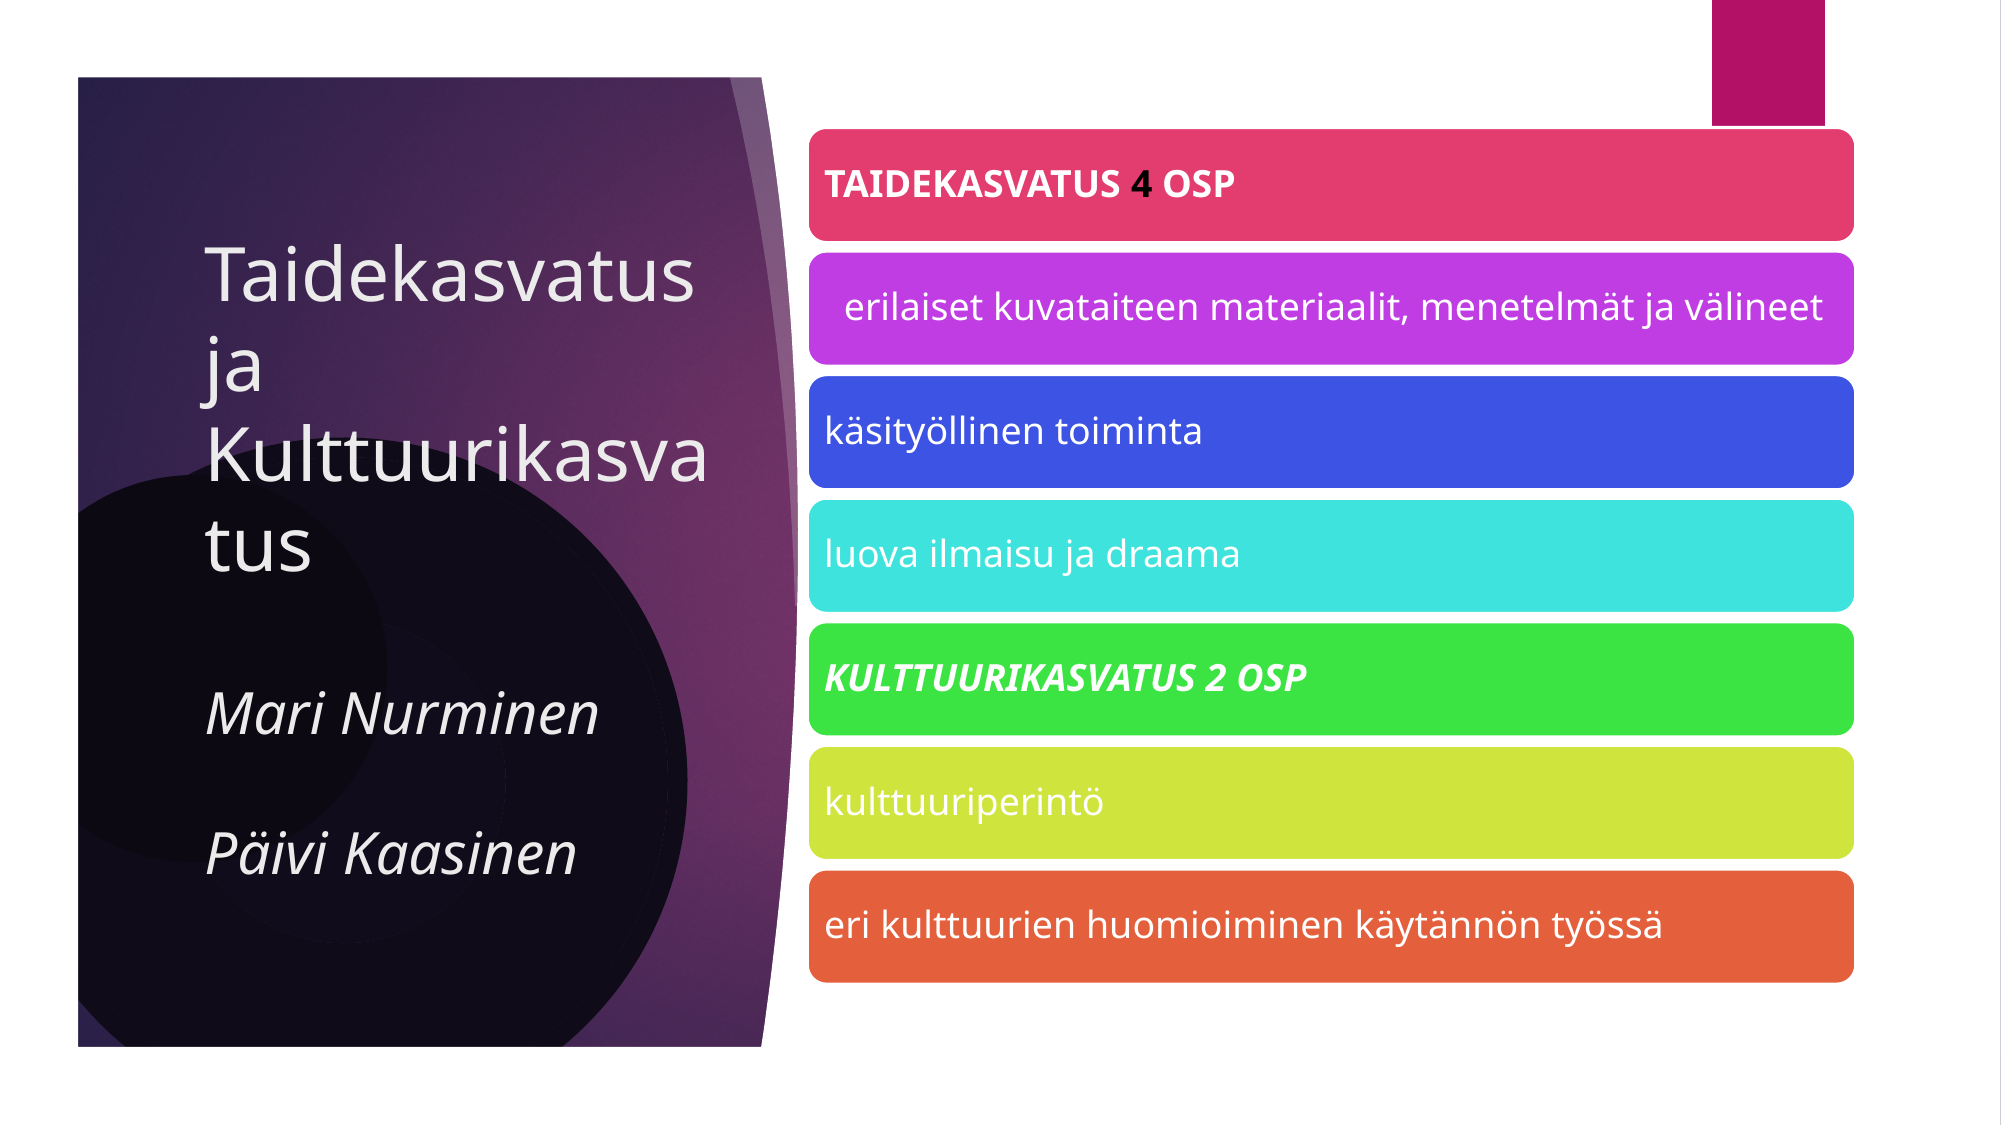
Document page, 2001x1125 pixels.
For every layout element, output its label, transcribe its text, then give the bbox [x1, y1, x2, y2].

text_box kulttuuriperintö [807, 745, 1856, 861]
text_box käsityöllinen toiminta [807, 374, 1856, 490]
text_box luova ilmaisu ja draama [807, 498, 1856, 614]
title Taidekasvatus ja Kulttuurikasvatus Mari Nurminen Päivi Kaasinen [189, 159, 732, 953]
text_box KULTTUURIKASVATUS 2 OSP [807, 621, 1856, 737]
text_box TAIDEKASVATUS 4 OSP [807, 127, 1856, 243]
text_box eri kulttuurien huomioiminen käytännön työssä [807, 868, 1856, 985]
text_box erilaiset kuvataiteen materiaalit, menetelmät ja välineet [807, 251, 1856, 367]
text_box [0, 0, 2000, 1125]
